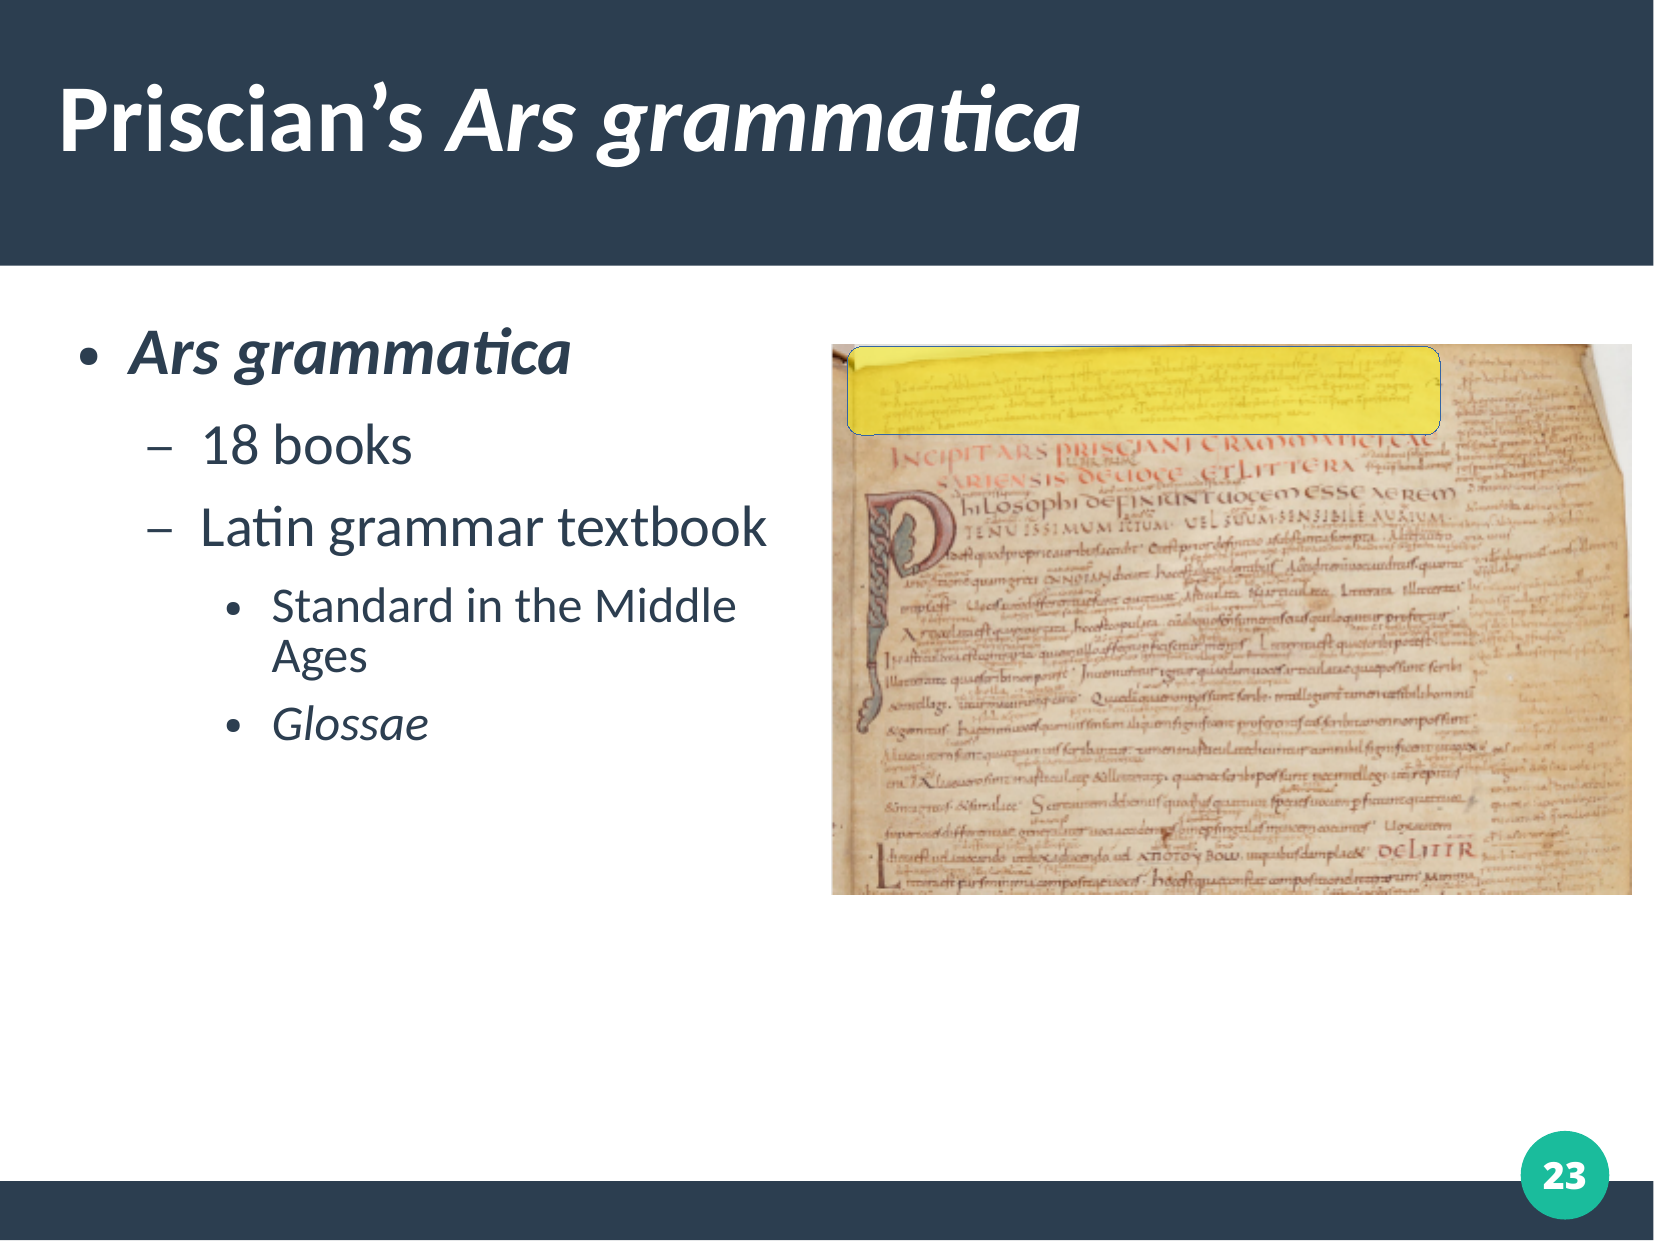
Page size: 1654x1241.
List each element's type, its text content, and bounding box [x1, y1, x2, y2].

title Priscian’s Ars grammatica [59, 49, 1595, 207]
list Ars grammatica 18 books Latin grammar textbook Standard in the Middle Ages Glossae [59, 324, 811, 1186]
text_box [847, 346, 1441, 436]
picture [831, 344, 1632, 895]
